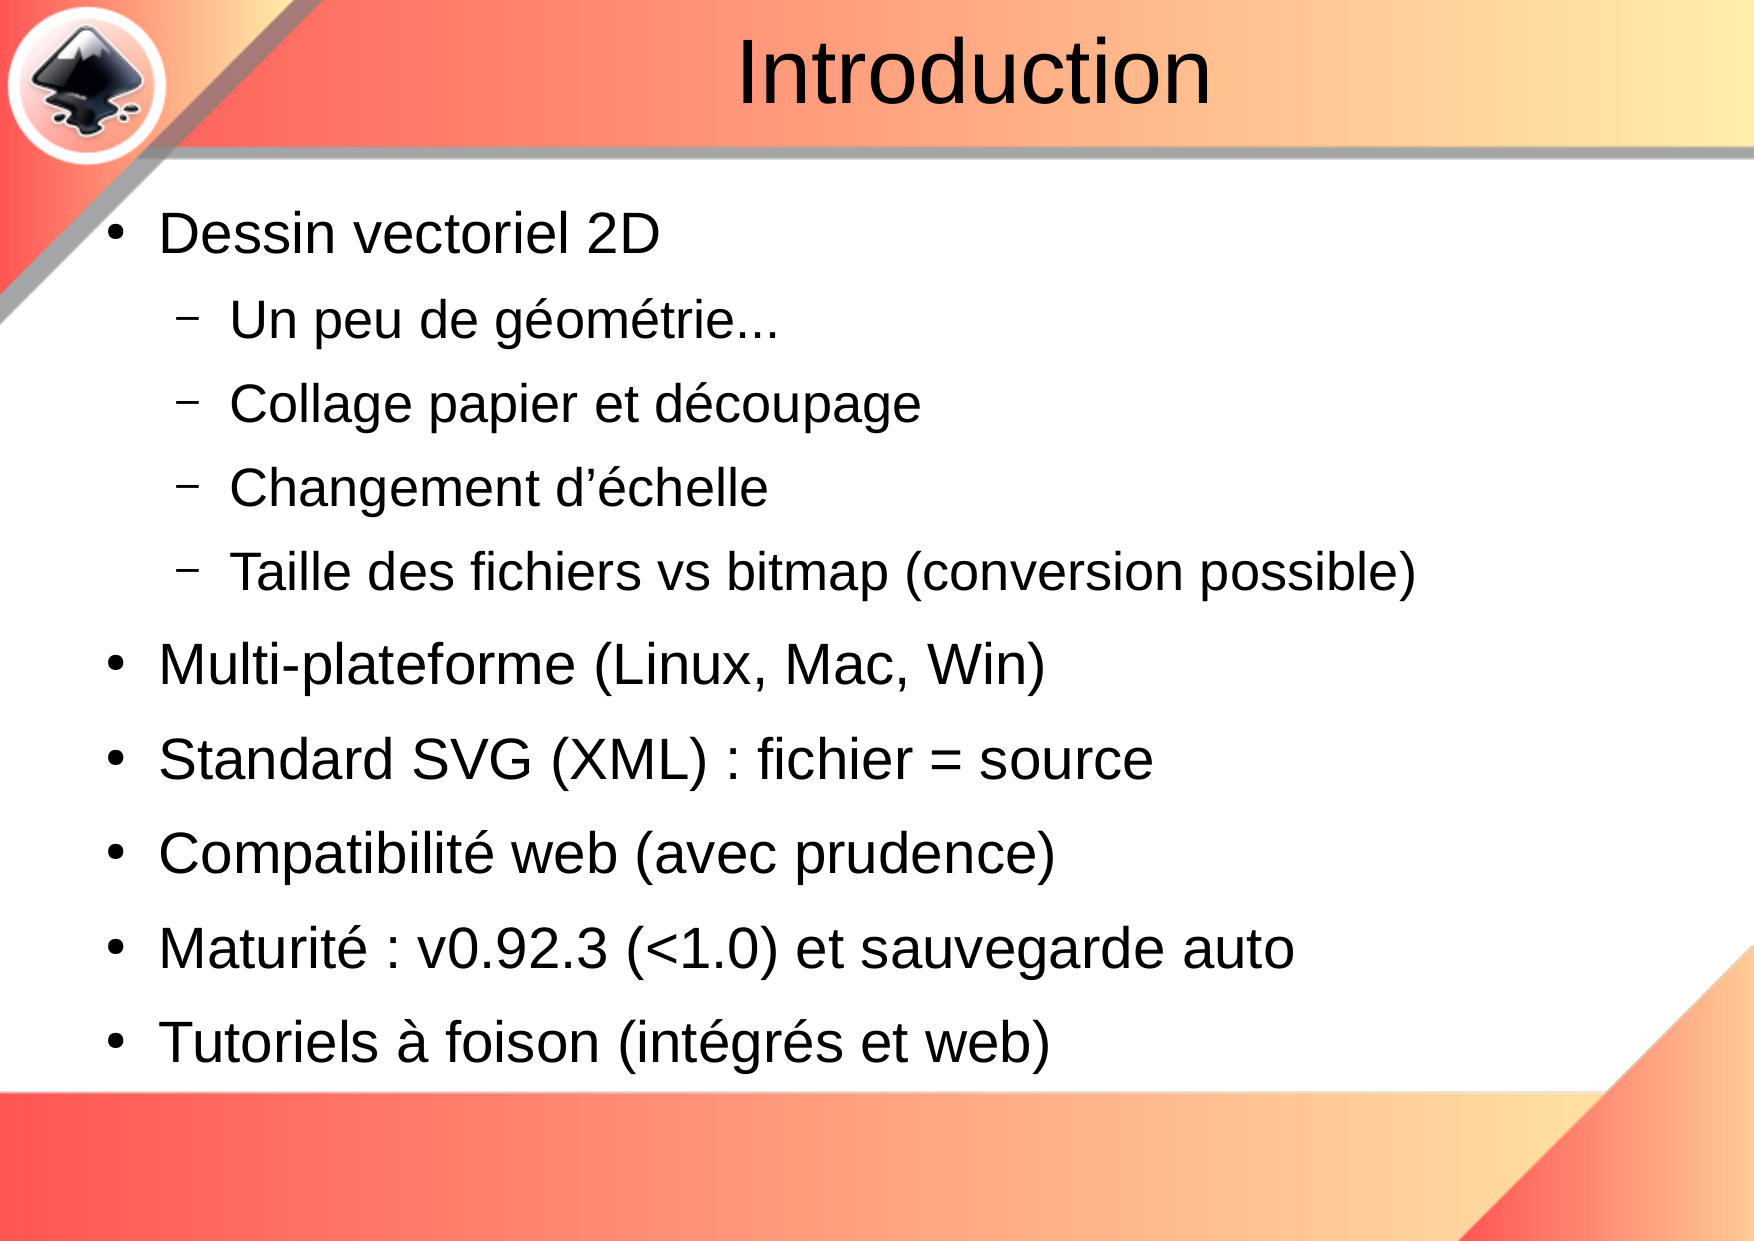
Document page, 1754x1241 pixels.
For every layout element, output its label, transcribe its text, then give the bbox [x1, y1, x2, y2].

picture [0, 0, 1754, 325]
title Introduction [283, 19, 1667, 125]
picture [248, 1052, 264, 1059]
picture [544, 1052, 560, 1059]
picture [0, 945, 1754, 1241]
picture [469, 1052, 485, 1059]
picture [738, 1052, 753, 1058]
list Dessin vectoriel 2D Un peu de géométrie... Collage papier et découpage Changement d’échelle Taille des fichiers vs bitmap (conversion possible) Multi-plateforme (Linux, Mac, Win) Standard SVG (XML) : fichier = source Compatibilité web (avec prudence) Maturité : v0.92.3 (<1.0) et sauvegarde auto Tutoriels à foison (intégrés et web) [87, 200, 1667, 1052]
picture [201, 1052, 215, 1059]
picture [404, 1052, 418, 1059]
picture [1009, 1052, 1023, 1059]
